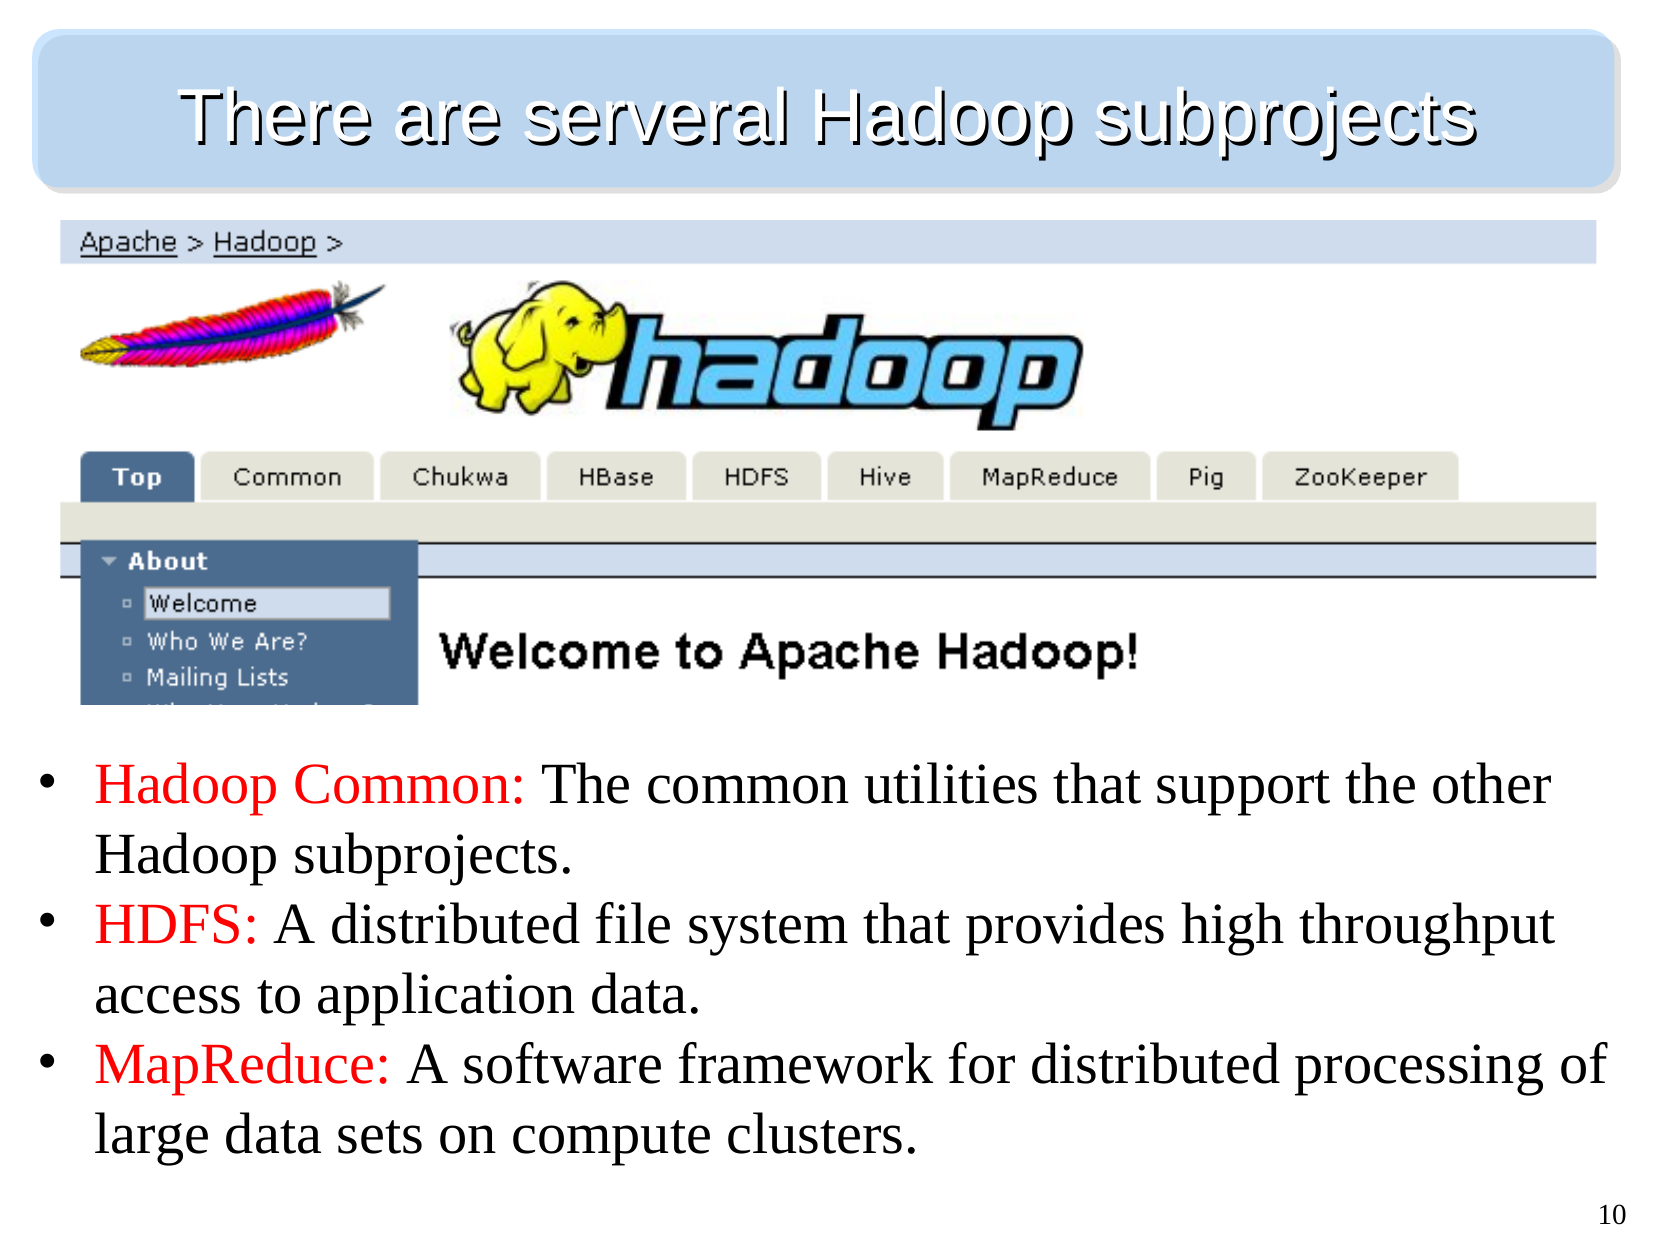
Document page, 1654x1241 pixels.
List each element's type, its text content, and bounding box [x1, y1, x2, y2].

text_box Hadoop Common: The common utilities that support the other Hadoop subprojects. HDFS: A distributed file system that provides high throughput access to application data. MapReduce: A software framework for distributed processing of large data sets on compute clusters. [23, 738, 1649, 1232]
text_box [32, 29, 123, 188]
text_box [1530, 29, 1615, 188]
picture [60, 220, 1597, 705]
title There are serveral Hadoop subprojects [123, 28, 1530, 204]
